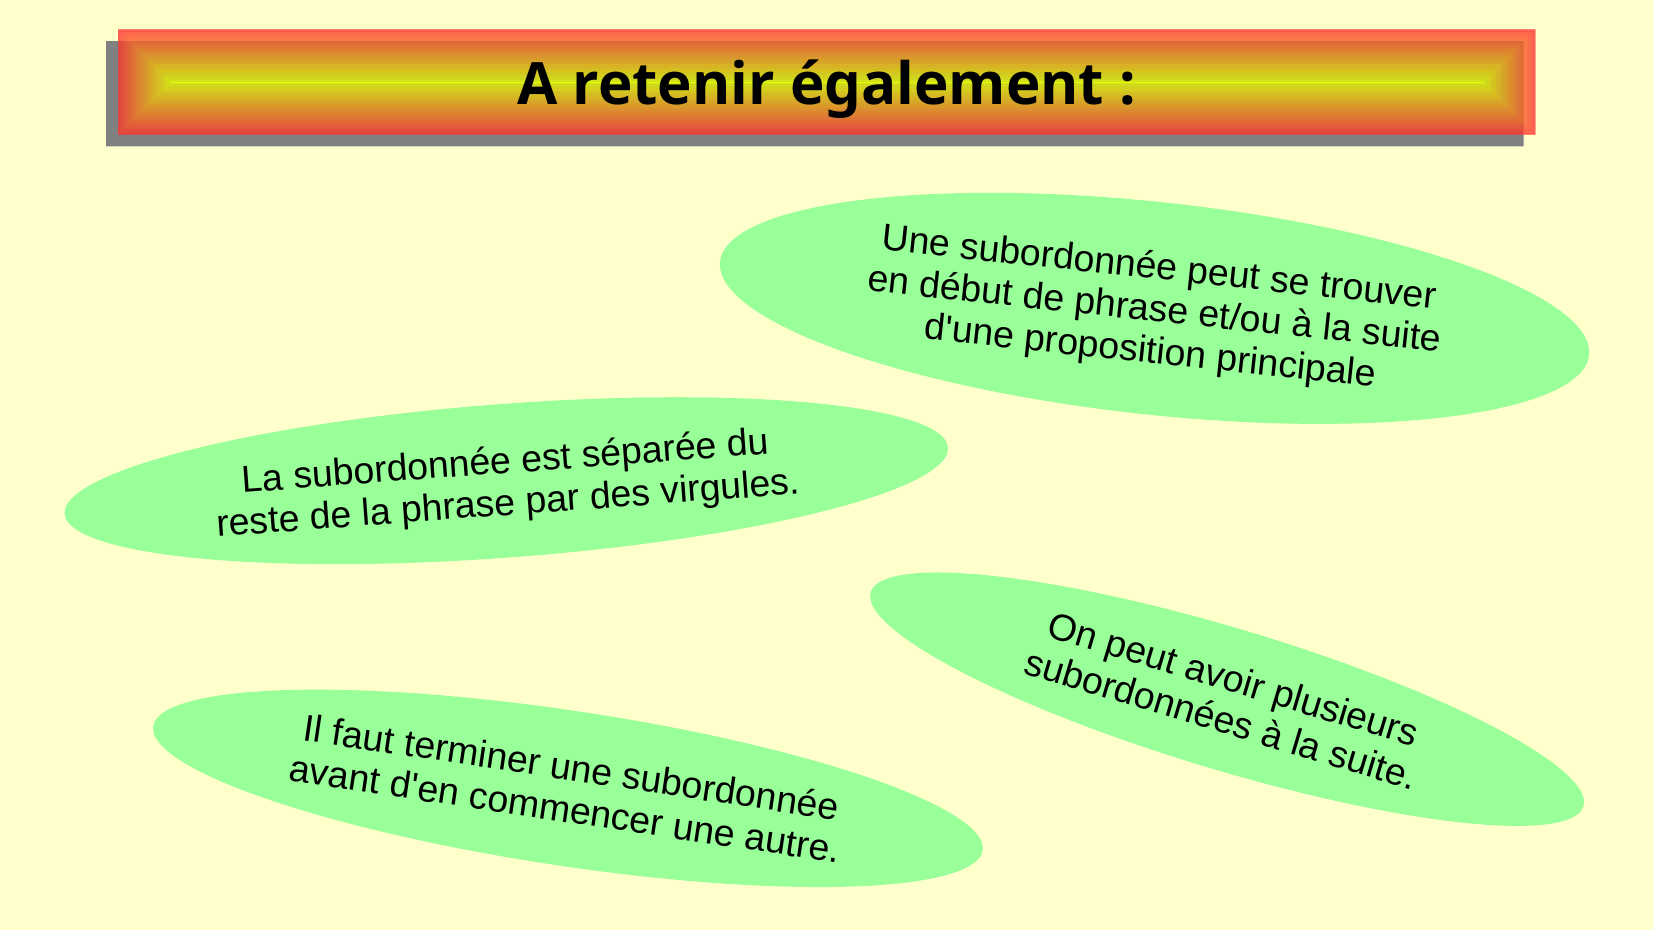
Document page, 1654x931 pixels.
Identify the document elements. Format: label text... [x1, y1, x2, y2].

text_box Il faut terminer une subordonnée avant d'en commencer une autre. [153, 689, 983, 888]
text_box A retenir également : [118, 29, 1536, 135]
text_box La subordonnée est séparée du reste de la phrase par des virgules. [64, 397, 949, 565]
text_box On peut avoir plusieurs subordonnées à la suite. [870, 572, 1585, 826]
text_box Une subordonnée peut se trouver en début de phrase et/ou à la suite d'une proposition principale [719, 192, 1590, 424]
